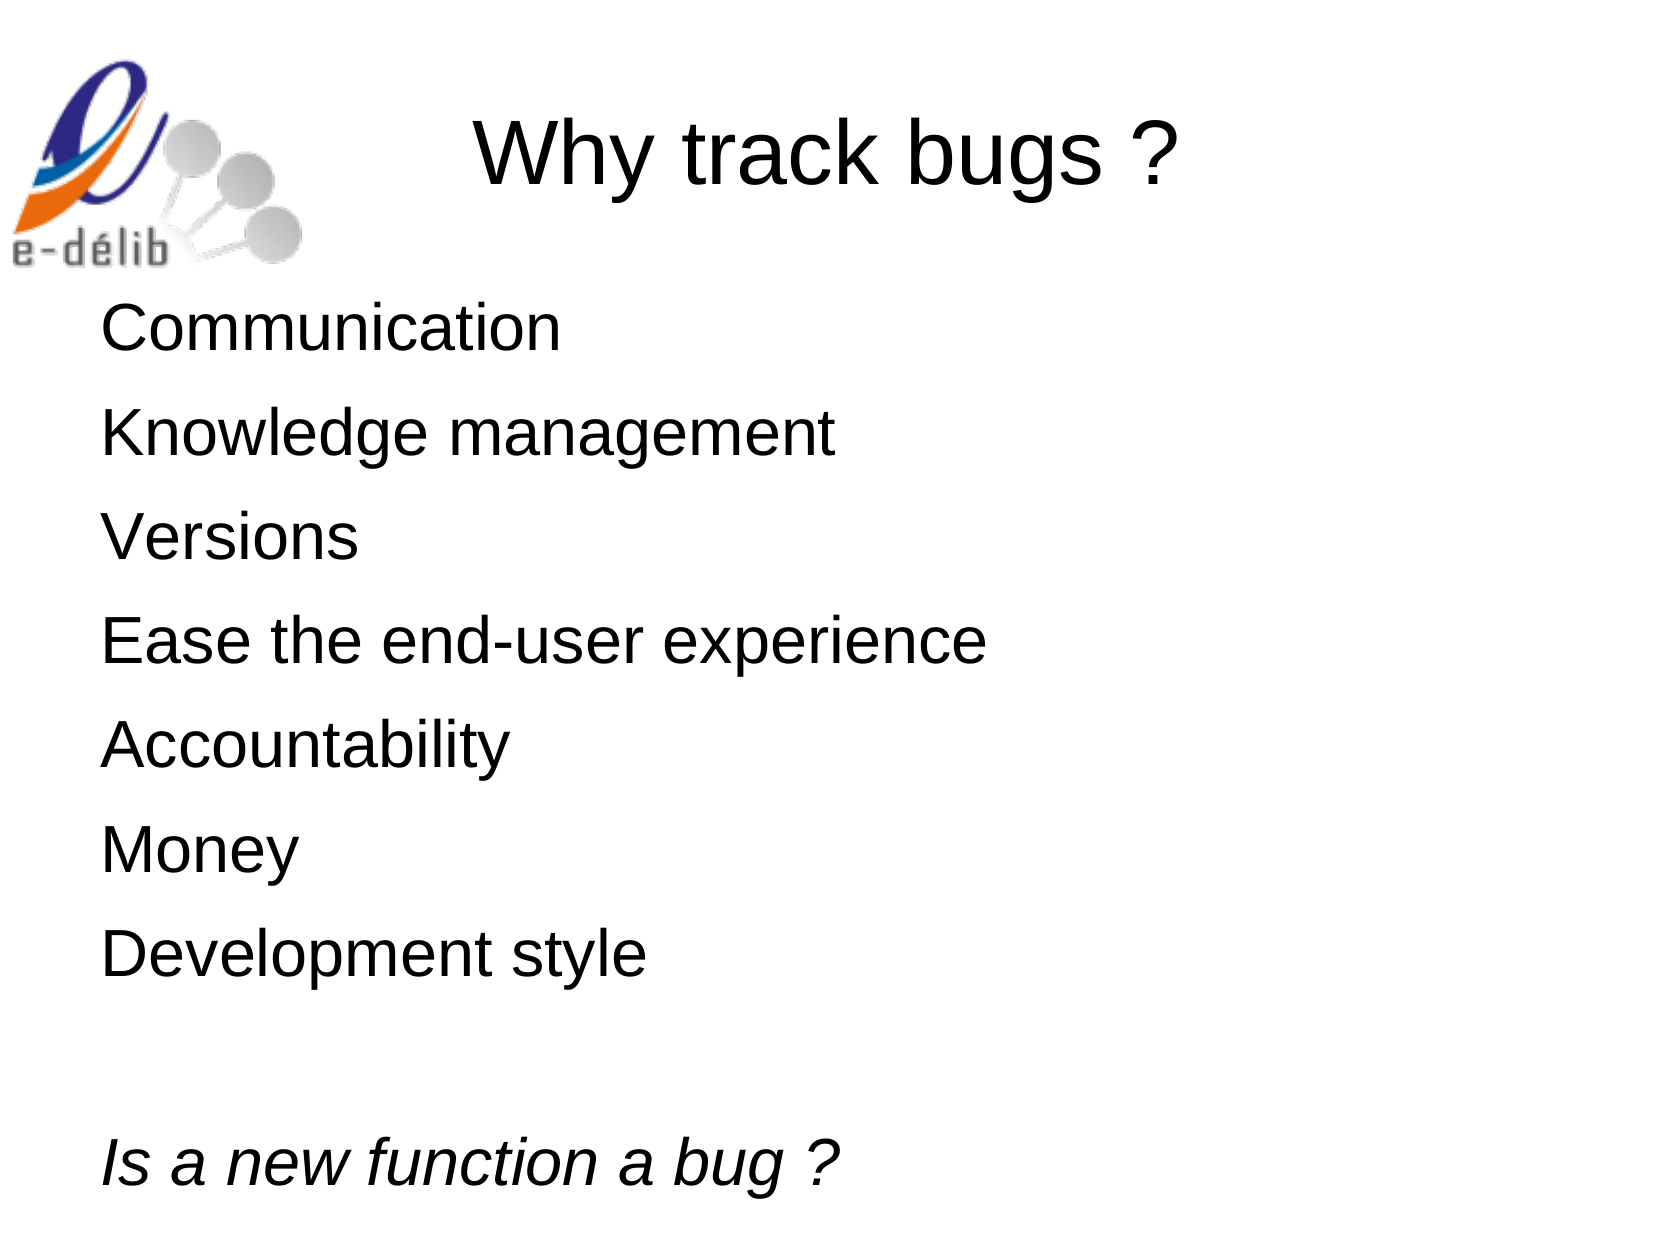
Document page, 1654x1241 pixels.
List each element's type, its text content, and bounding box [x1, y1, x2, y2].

picture [0, 59, 325, 268]
list Communication Knowledge management Versions Ease the end-user experience Accountability Money Development style Is a new function a bug ? [82, 290, 1571, 1200]
title Why track bugs ? [82, 49, 1571, 257]
